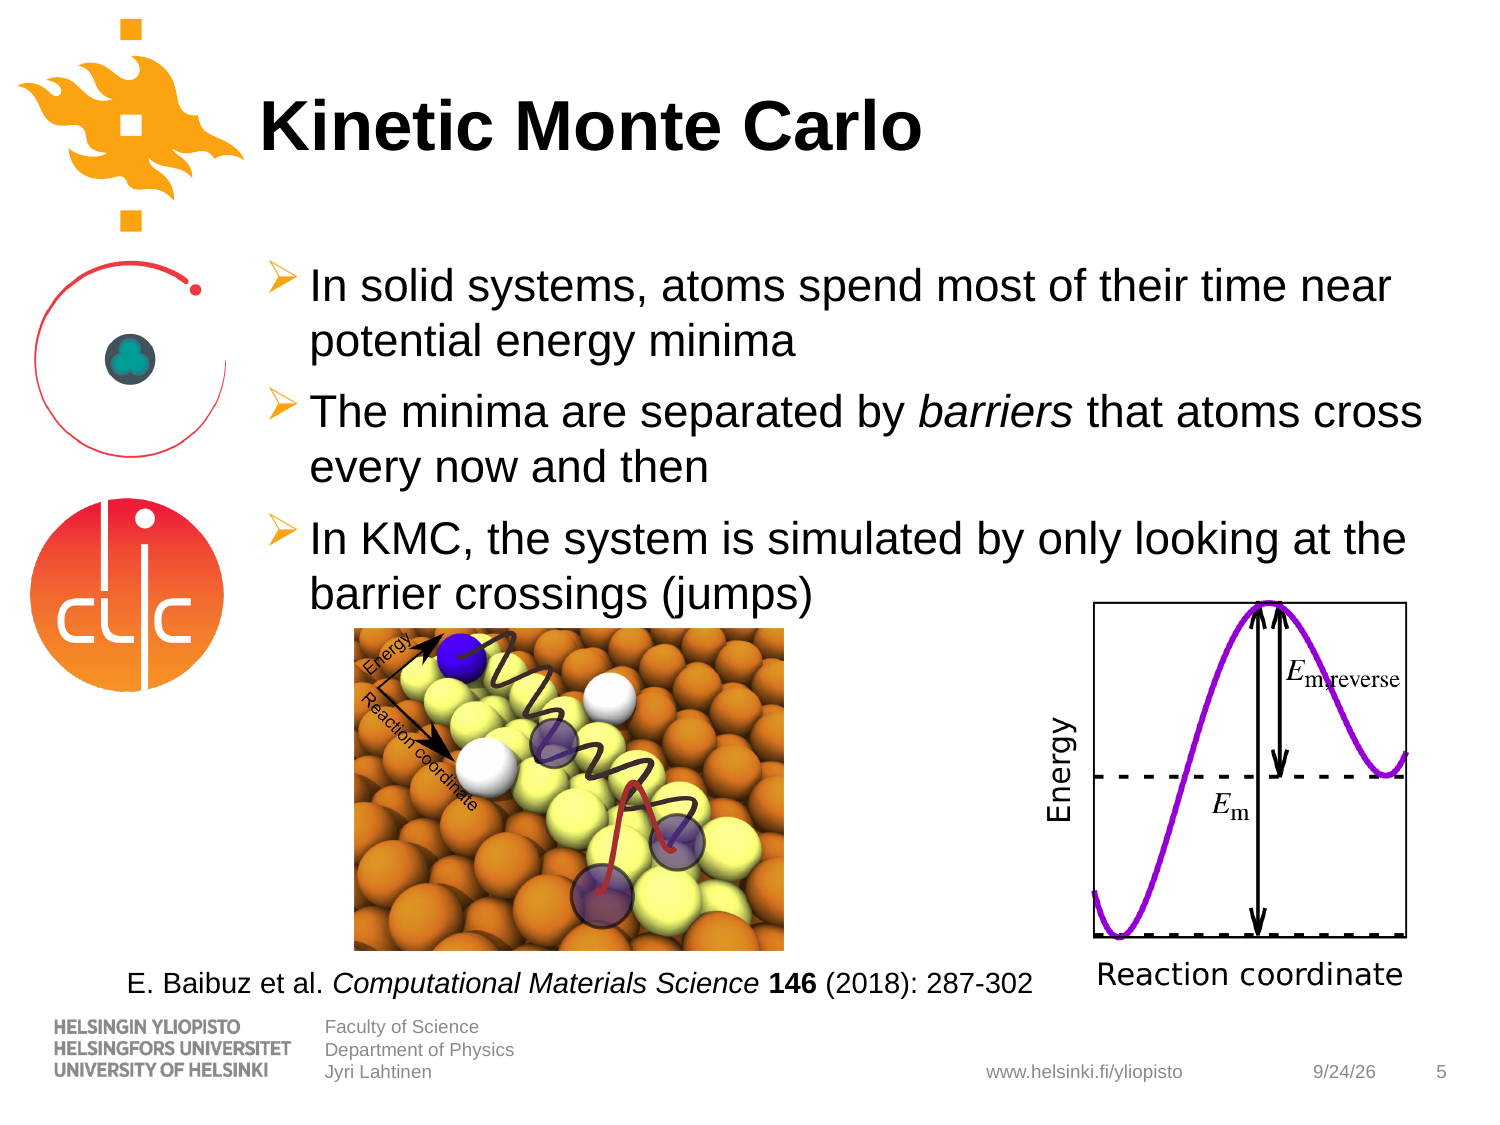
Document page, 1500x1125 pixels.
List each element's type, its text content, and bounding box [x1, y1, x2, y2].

picture [0, 255, 272, 740]
slide_number 5/24/18 [1230, 1011, 1376, 1083]
footer Faculty of Science Department of Physics Jyri Lahtinen [324, 1011, 750, 1083]
picture [53, 1017, 292, 1079]
slide_number <number> [1376, 1011, 1447, 1083]
picture [1032, 571, 1425, 992]
list In solid systems, atoms spend most of their time near potential energy minima The minima are separated by barriers that atoms cross every now and then In KMC, the system is simulated by only looking at the barrier crossings (jumps) [265, 255, 1447, 988]
text_box E. Baibuz et al. Computational Materials Science 146 (2018): 287-302 [111, 960, 1058, 1008]
title Kinetic Monte Carlo [259, 30, 1447, 214]
picture [354, 628, 784, 951]
